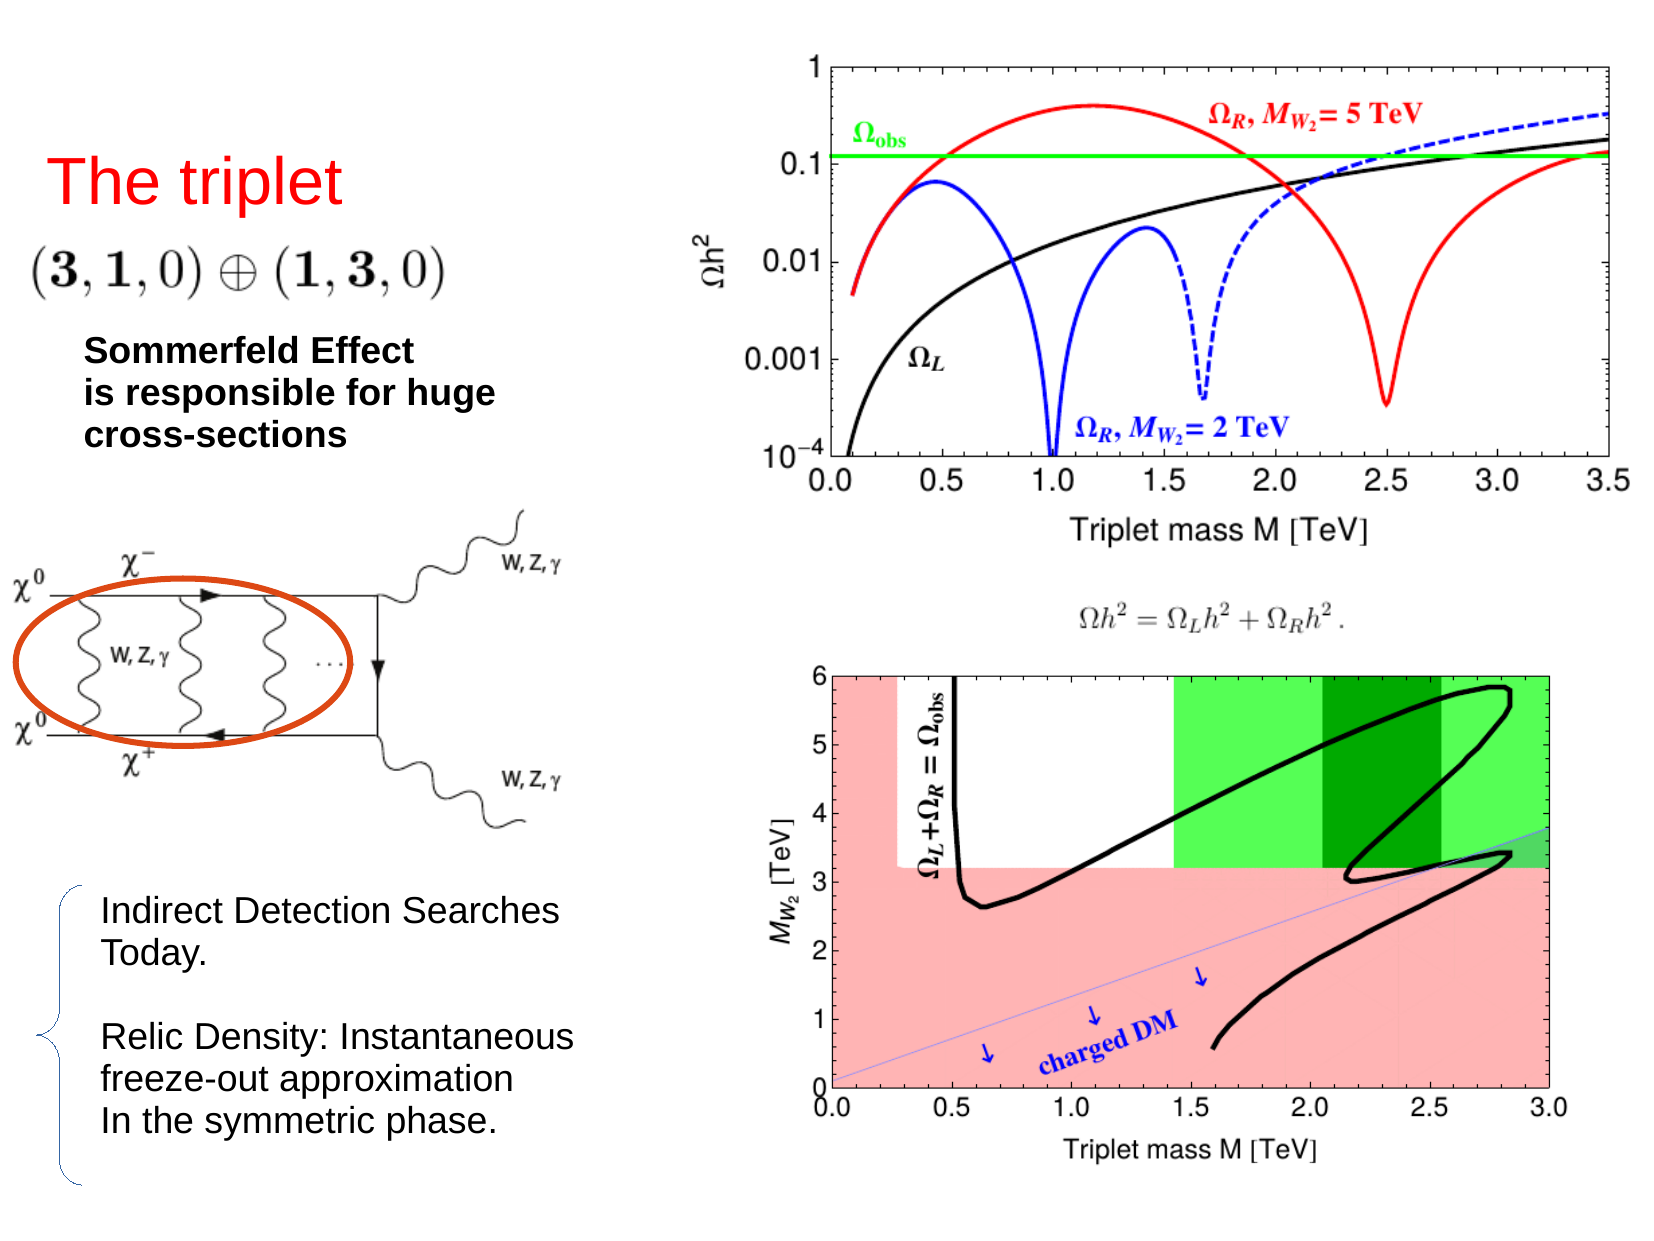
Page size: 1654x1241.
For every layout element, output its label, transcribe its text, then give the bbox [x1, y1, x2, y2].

picture [660, 29, 1654, 1202]
title The triplet [0, 77, 949, 286]
picture [11, 440, 632, 862]
picture [0, 225, 471, 318]
text_box Sommerfeld Effect is responsible for huge cross-sections [68, 322, 512, 464]
text_box Indirect Detection Searches Today. Relic Density: Instantaneous freeze-out approximation In the symmetric phase. [85, 882, 600, 1192]
